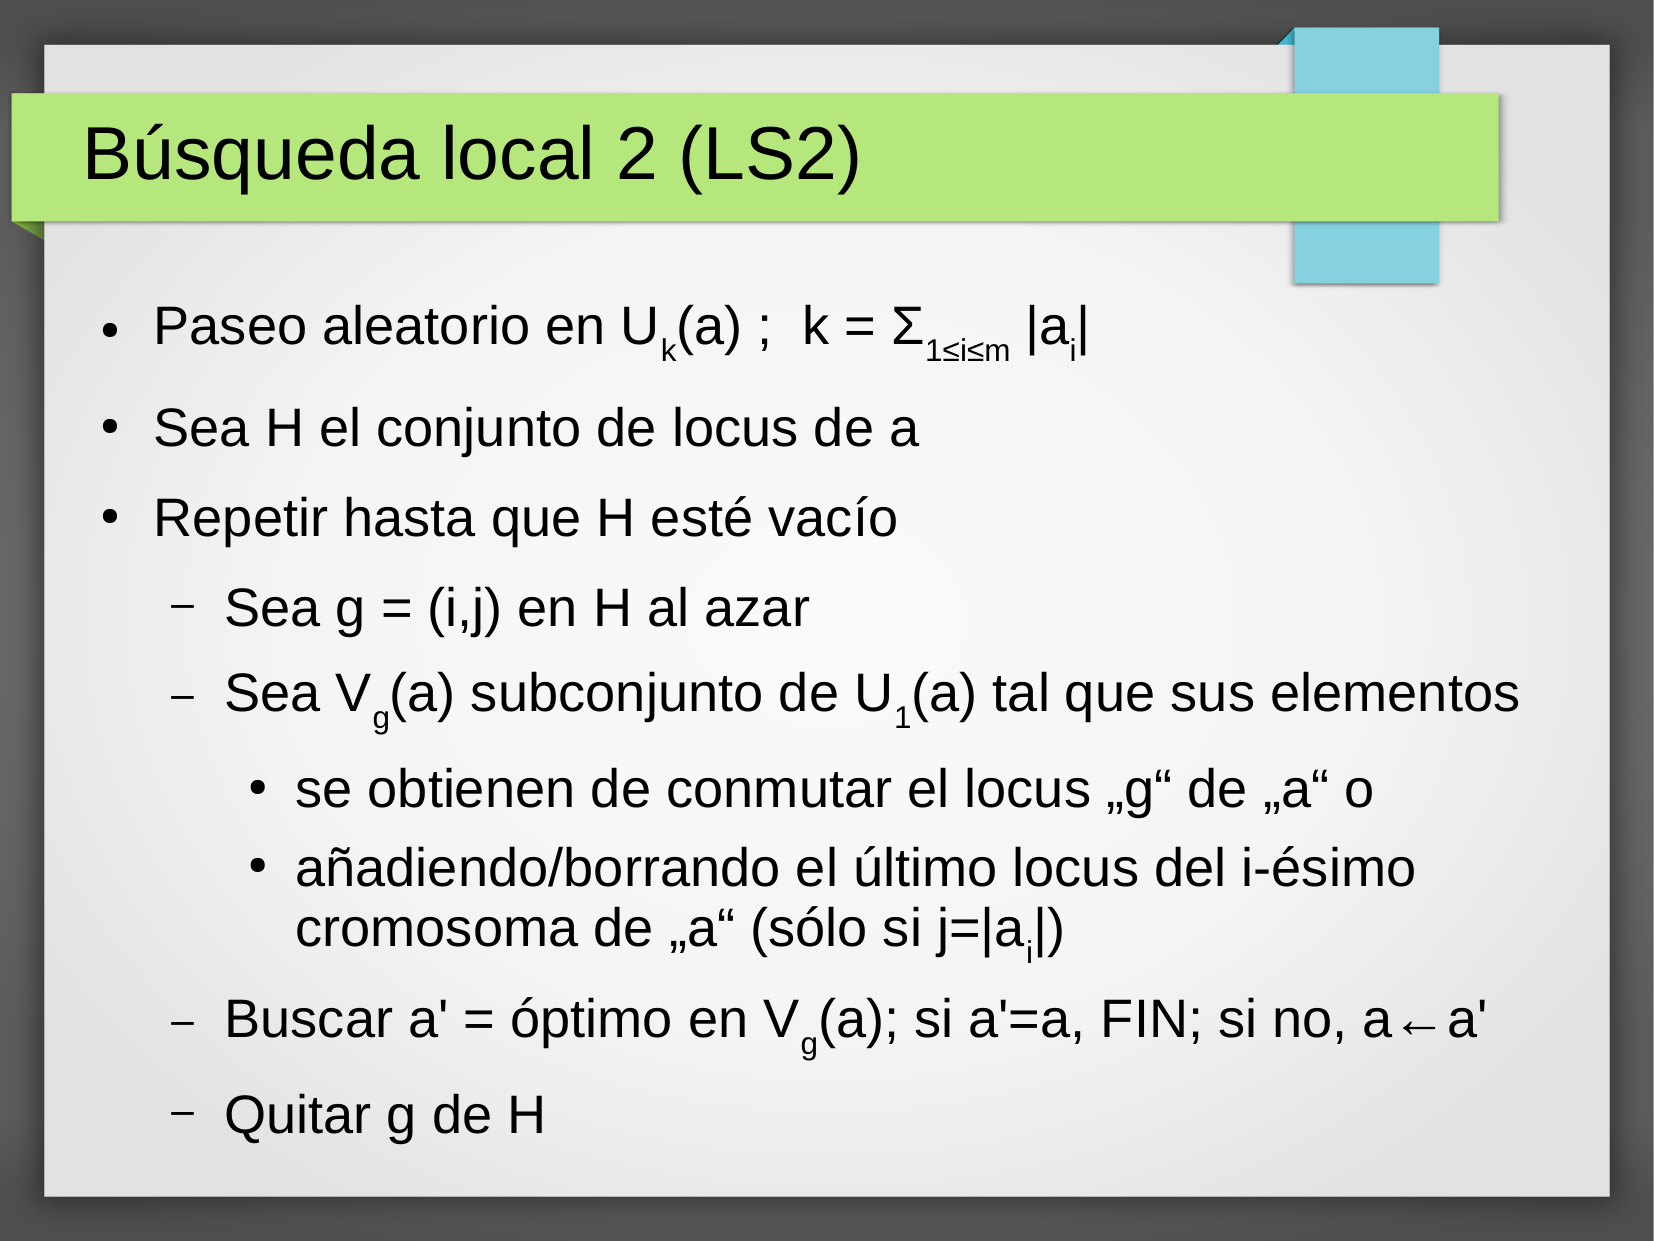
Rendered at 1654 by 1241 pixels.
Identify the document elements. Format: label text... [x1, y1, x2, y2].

picture [0, 0, 1654, 1241]
title Búsqueda local 2 (LS2) [82, 94, 1264, 213]
list Paseo aleatorio en Uk(a) ; k = Σ1≤i≤m |ai| Sea H el conjunto de locus de a Repetir hasta que H esté vacío Sea g = (i,j) en H al azar Sea Vg(a) subconjunto de U1(a) tal que sus elementos se obtienen de conmutar el locus „g“ de „a“ o añadiendo/borrando el último locus del i-ésimo cromosoma de „a“ (sólo si j=|ai|) Buscar a' = óptimo en Vg(a); si a'=a, FIN; si no, a←a' Quitar g de H [82, 295, 1571, 1146]
